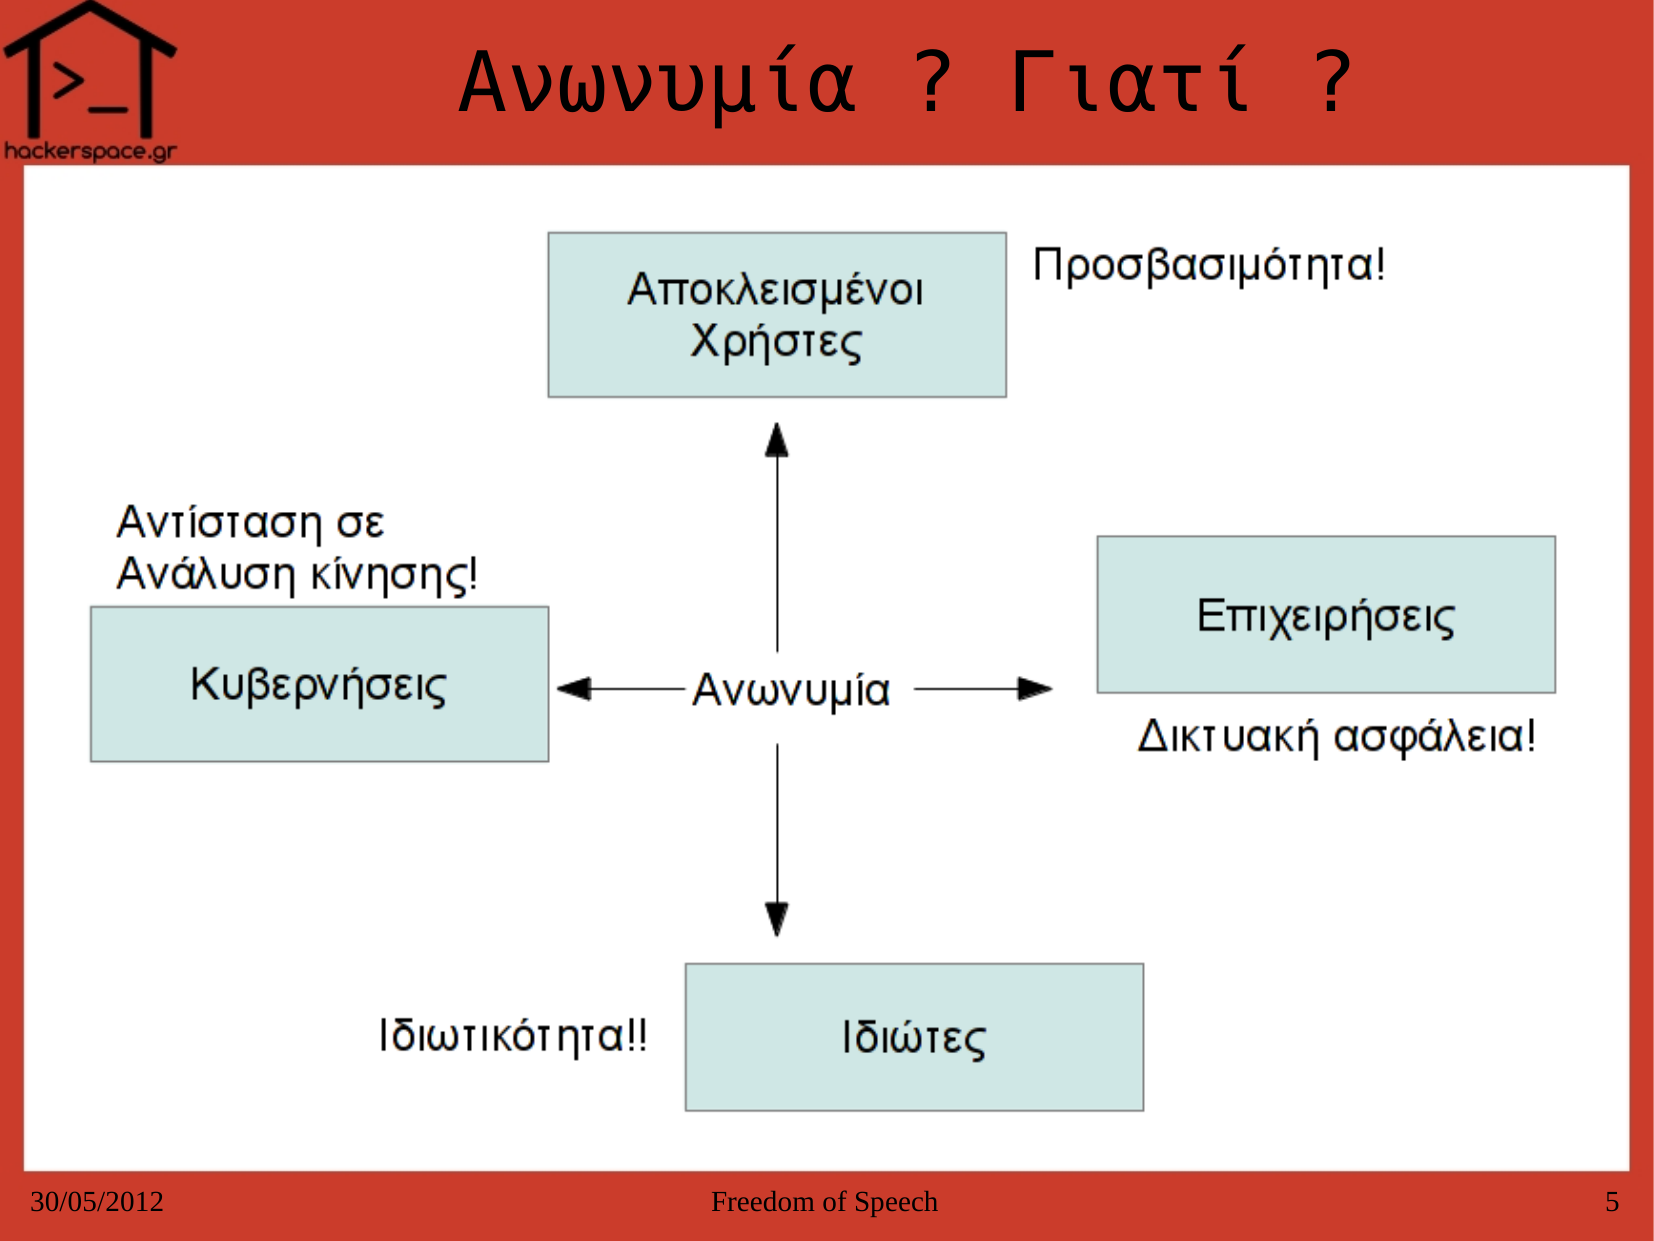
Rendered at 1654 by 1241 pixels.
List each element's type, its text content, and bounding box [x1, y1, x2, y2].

picture [0, 0, 1654, 1241]
title Ανωνυμία ? Γιατί ? [195, 15, 1621, 151]
